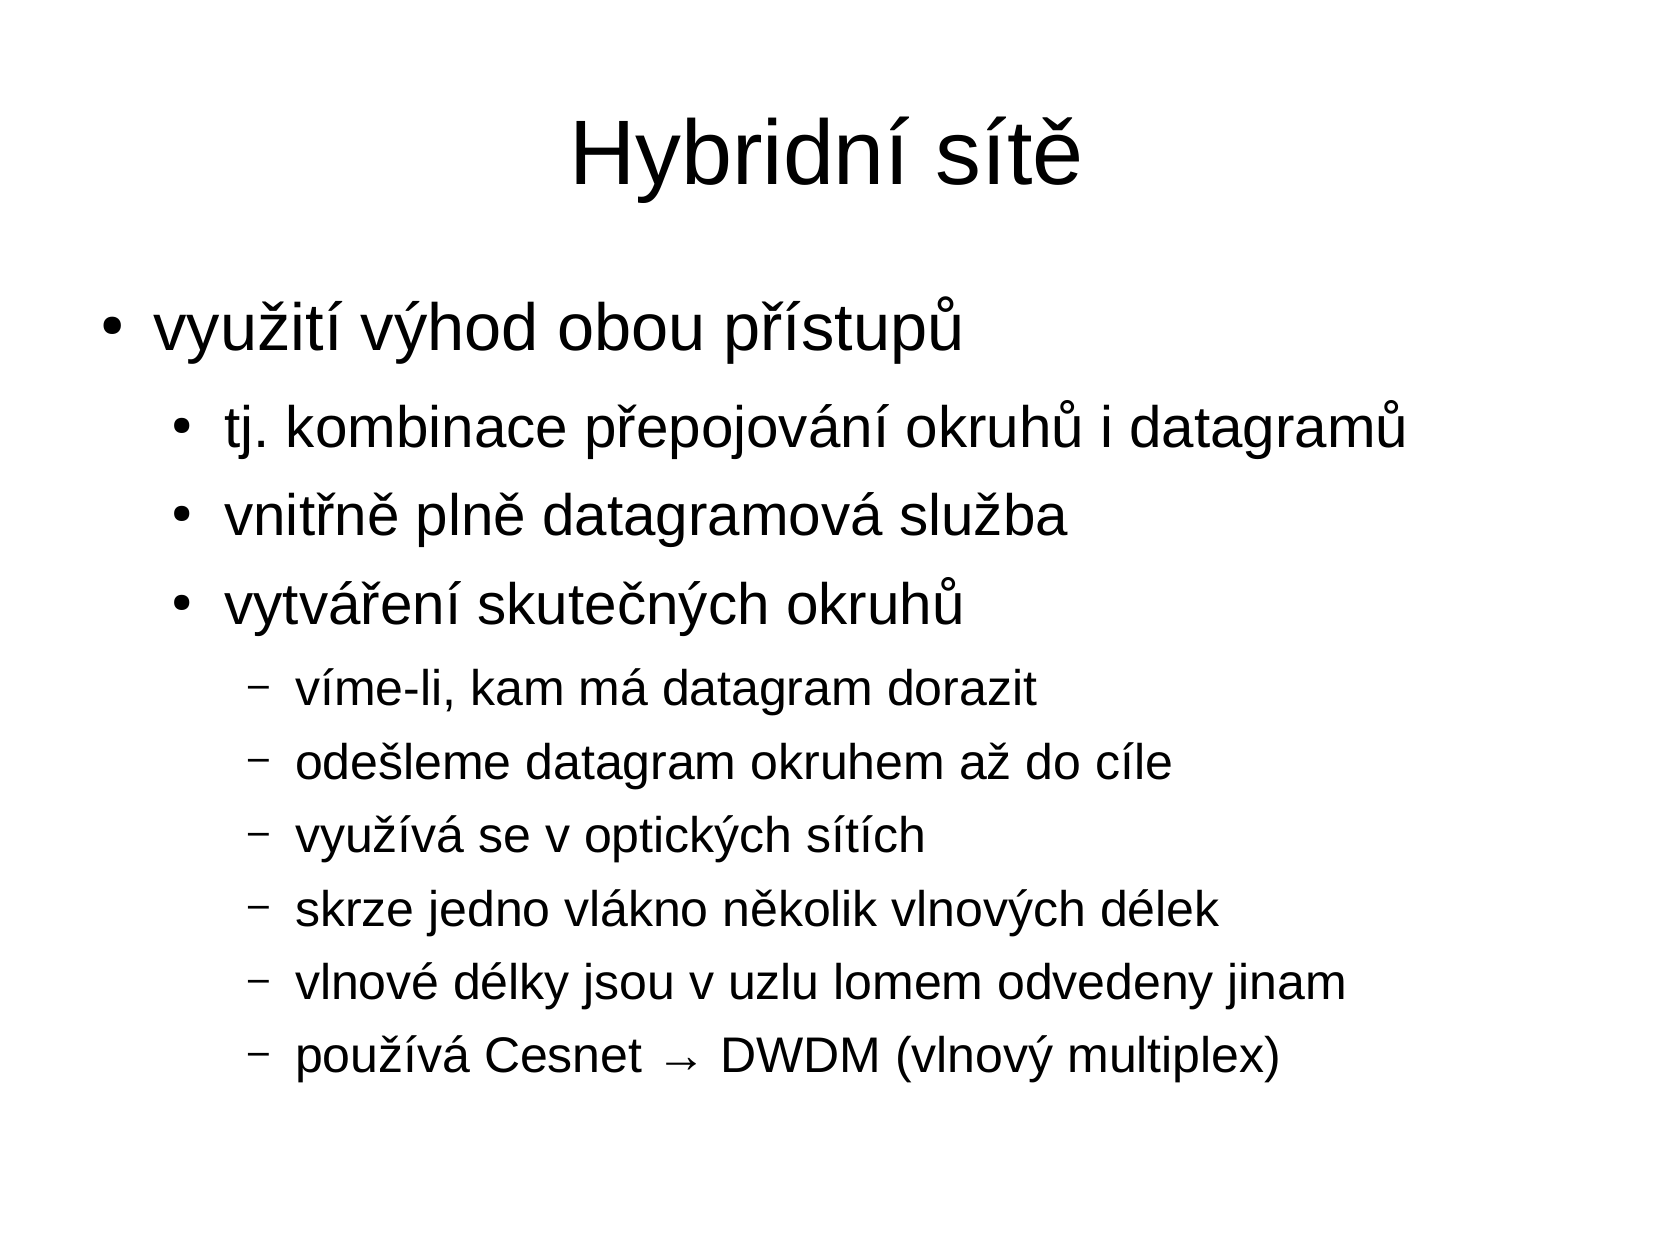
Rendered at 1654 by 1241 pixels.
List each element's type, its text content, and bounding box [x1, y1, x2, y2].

title Hybridní sítě [82, 49, 1571, 257]
list využití výhod obou přístupů tj. kombinace přepojování okruhů i datagramů vnitřně plně datagramová služba vytváření skutečných okruhů víme-li, kam má datagram dorazit odešleme datagram okruhem až do cíle využívá se v optických sítích skrze jedno vlákno několik vlnových délek vlnové délky jsou v uzlu lomem odvedeny jinam používá Cesnet → DWDM (vlnový multiplex) [82, 290, 1571, 1109]
